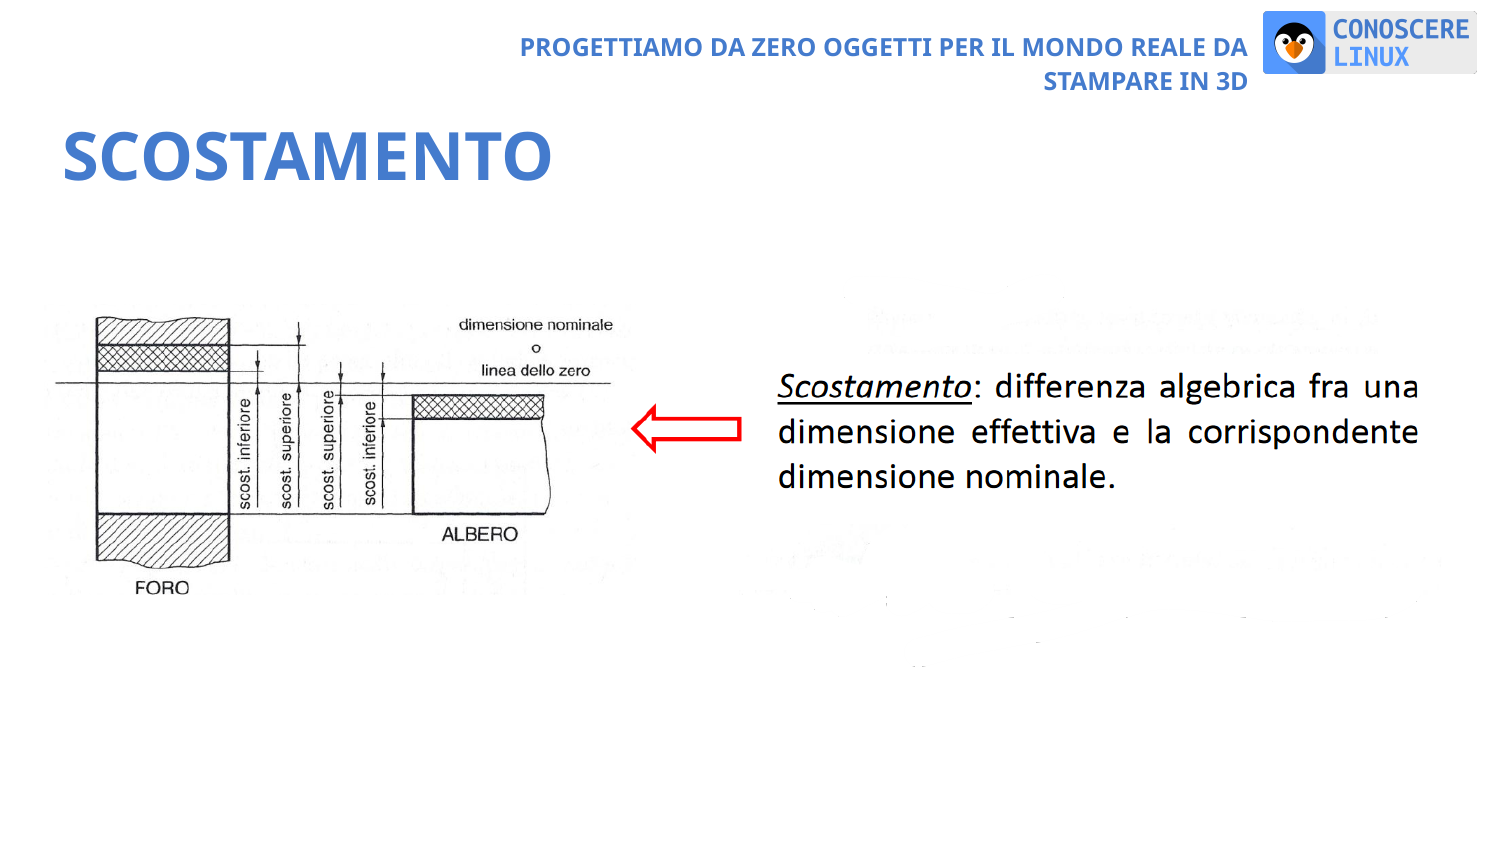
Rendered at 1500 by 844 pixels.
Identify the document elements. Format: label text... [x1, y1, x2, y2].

picture [44, 273, 1465, 667]
text_box SCOSTAMENTO [47, 102, 780, 260]
text_box PROGETTIAMO DA ZERO OGGETTI PER IL MONDO REALE DA STAMPARE IN 3D [437, 21, 1264, 91]
picture [1263, 11, 1477, 74]
